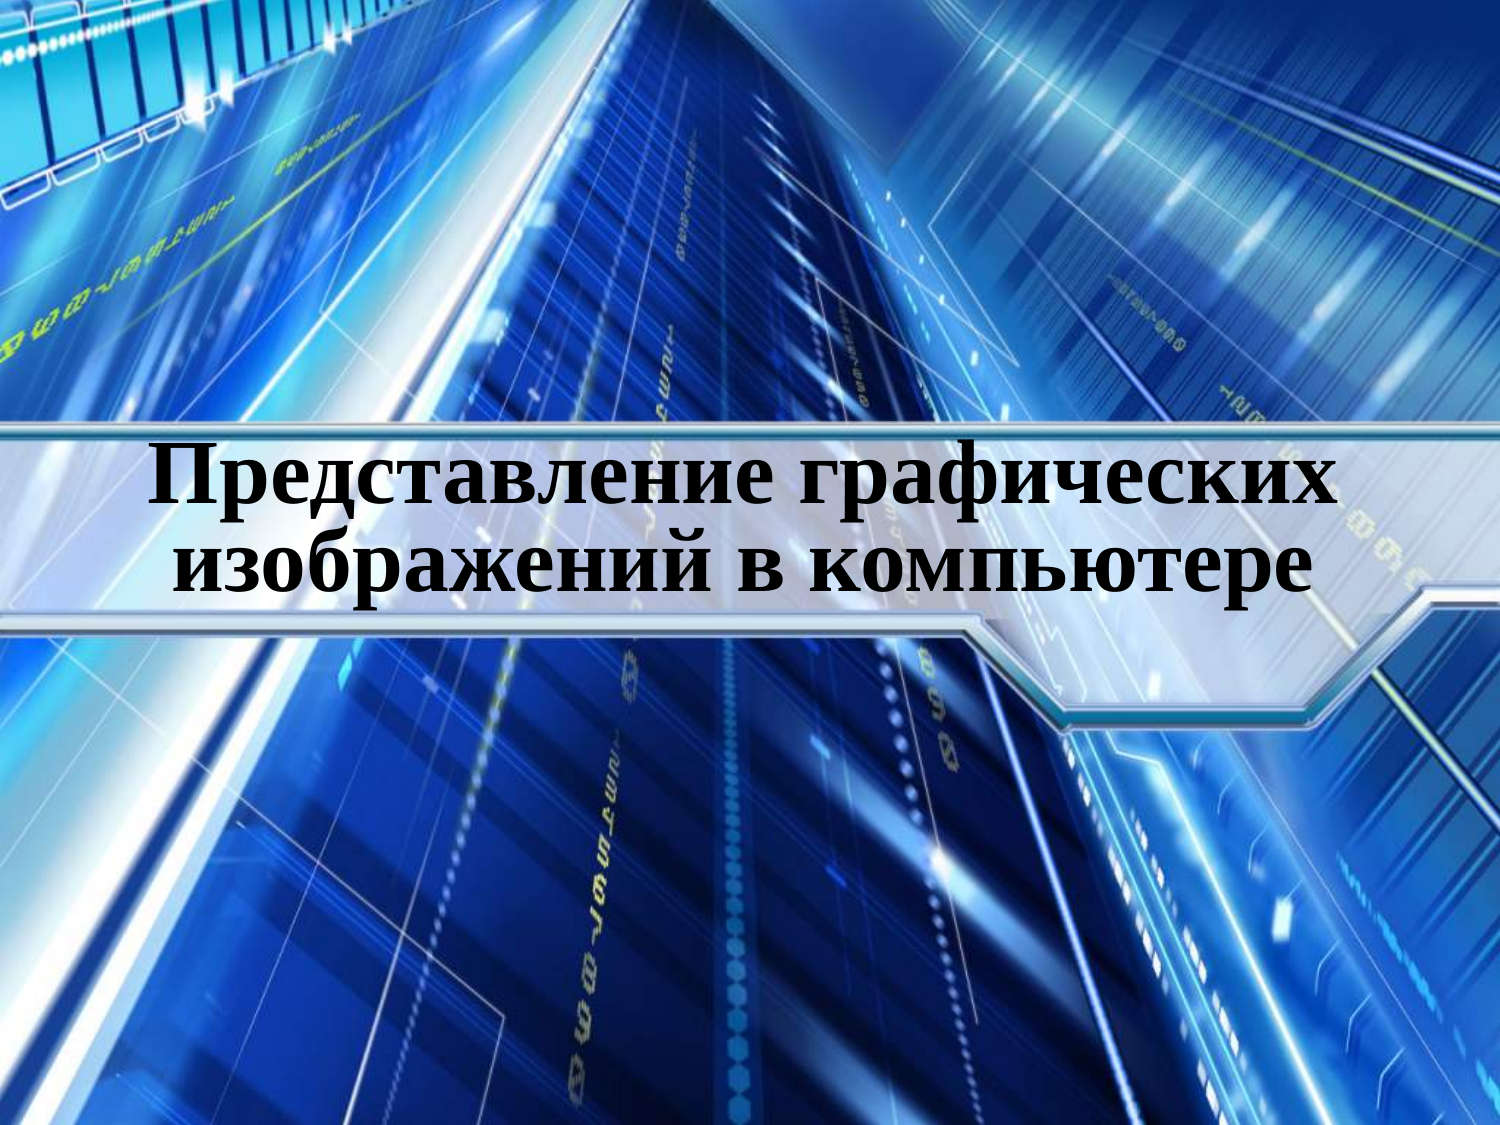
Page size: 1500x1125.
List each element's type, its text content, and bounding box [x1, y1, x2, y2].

title Представление графических изображений в компьютере [106, 426, 1382, 616]
picture [0, 0, 1500, 1125]
